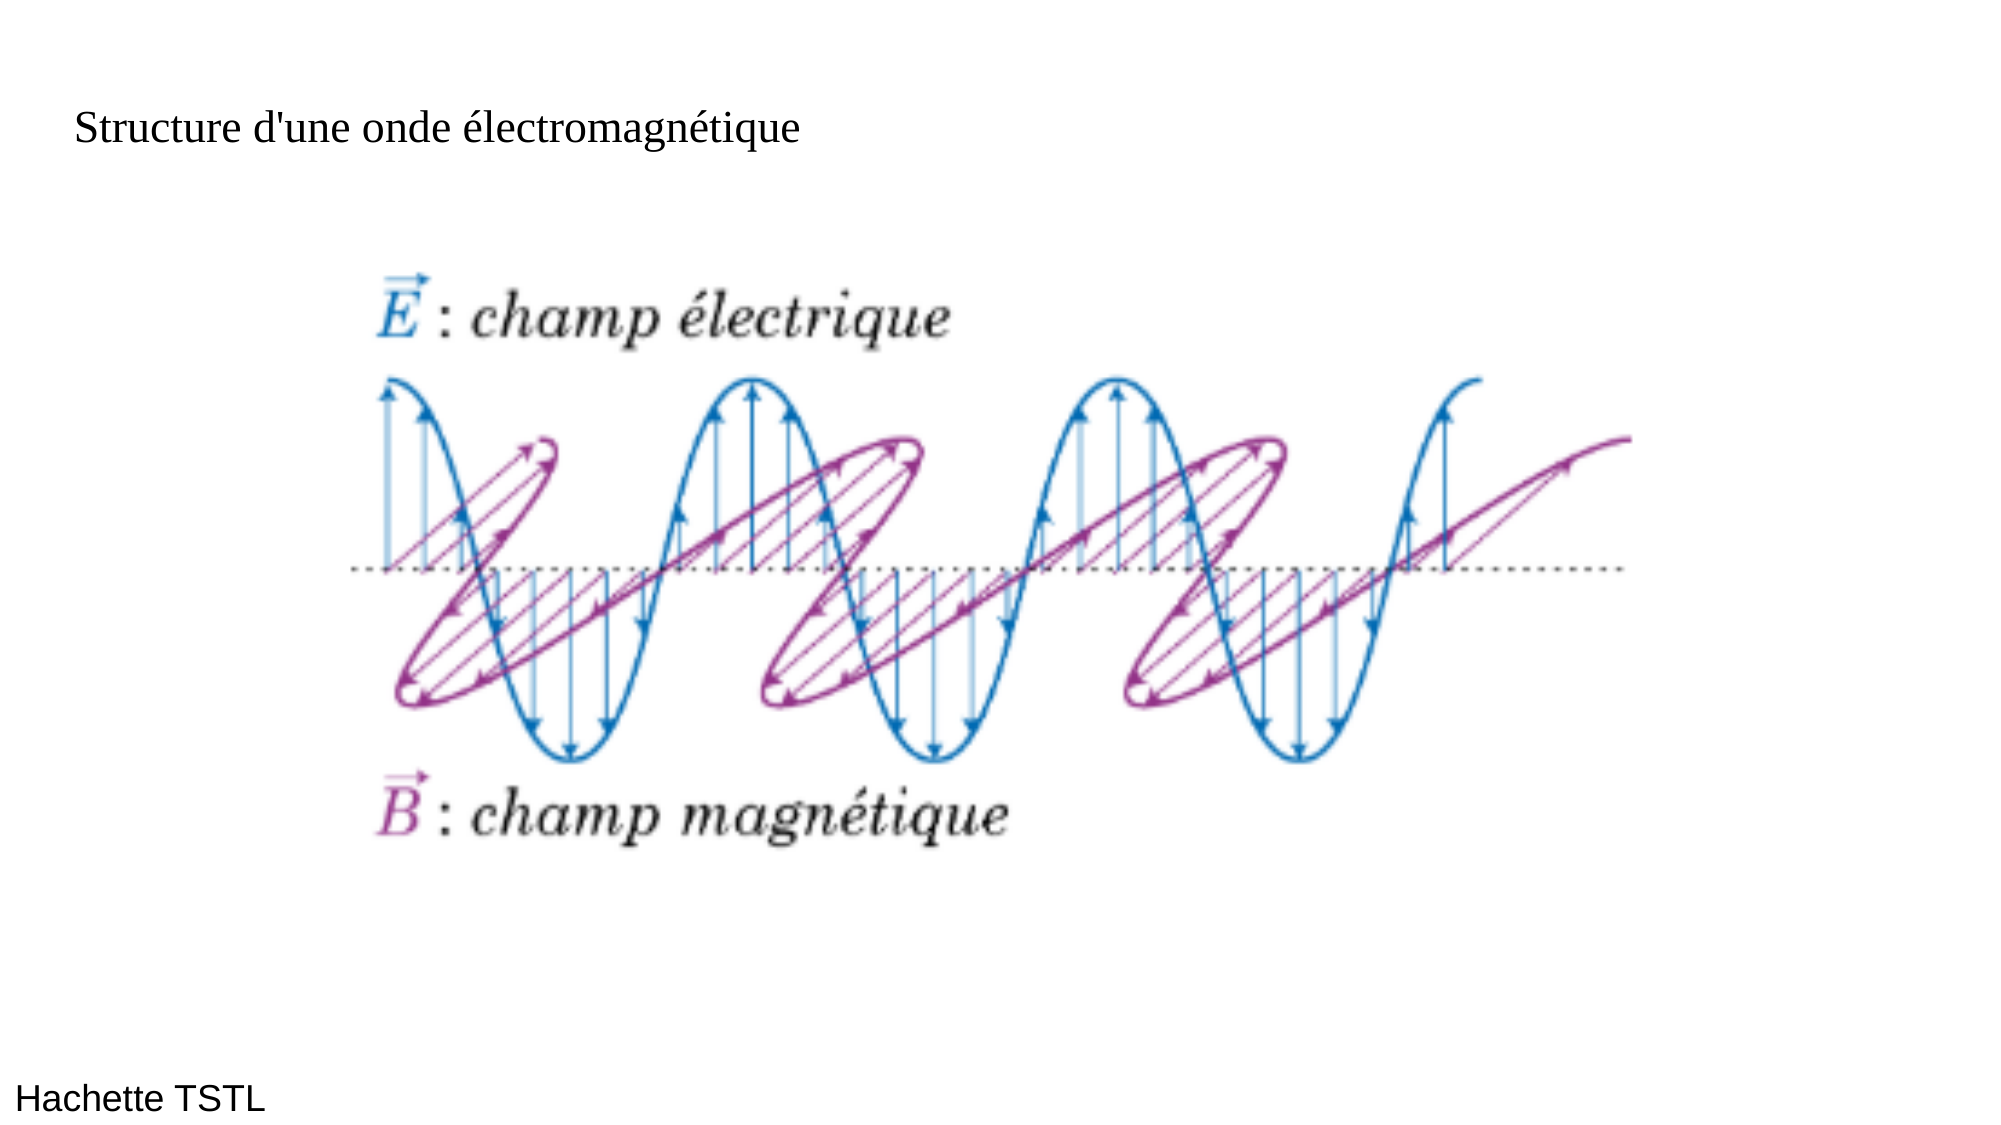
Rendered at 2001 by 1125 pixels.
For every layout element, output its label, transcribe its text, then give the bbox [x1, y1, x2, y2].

picture [320, 259, 1680, 863]
text_box Structure d'une onde électromagnétique [59, 94, 910, 236]
text_box Hachette TSTL [0, 1070, 390, 1125]
